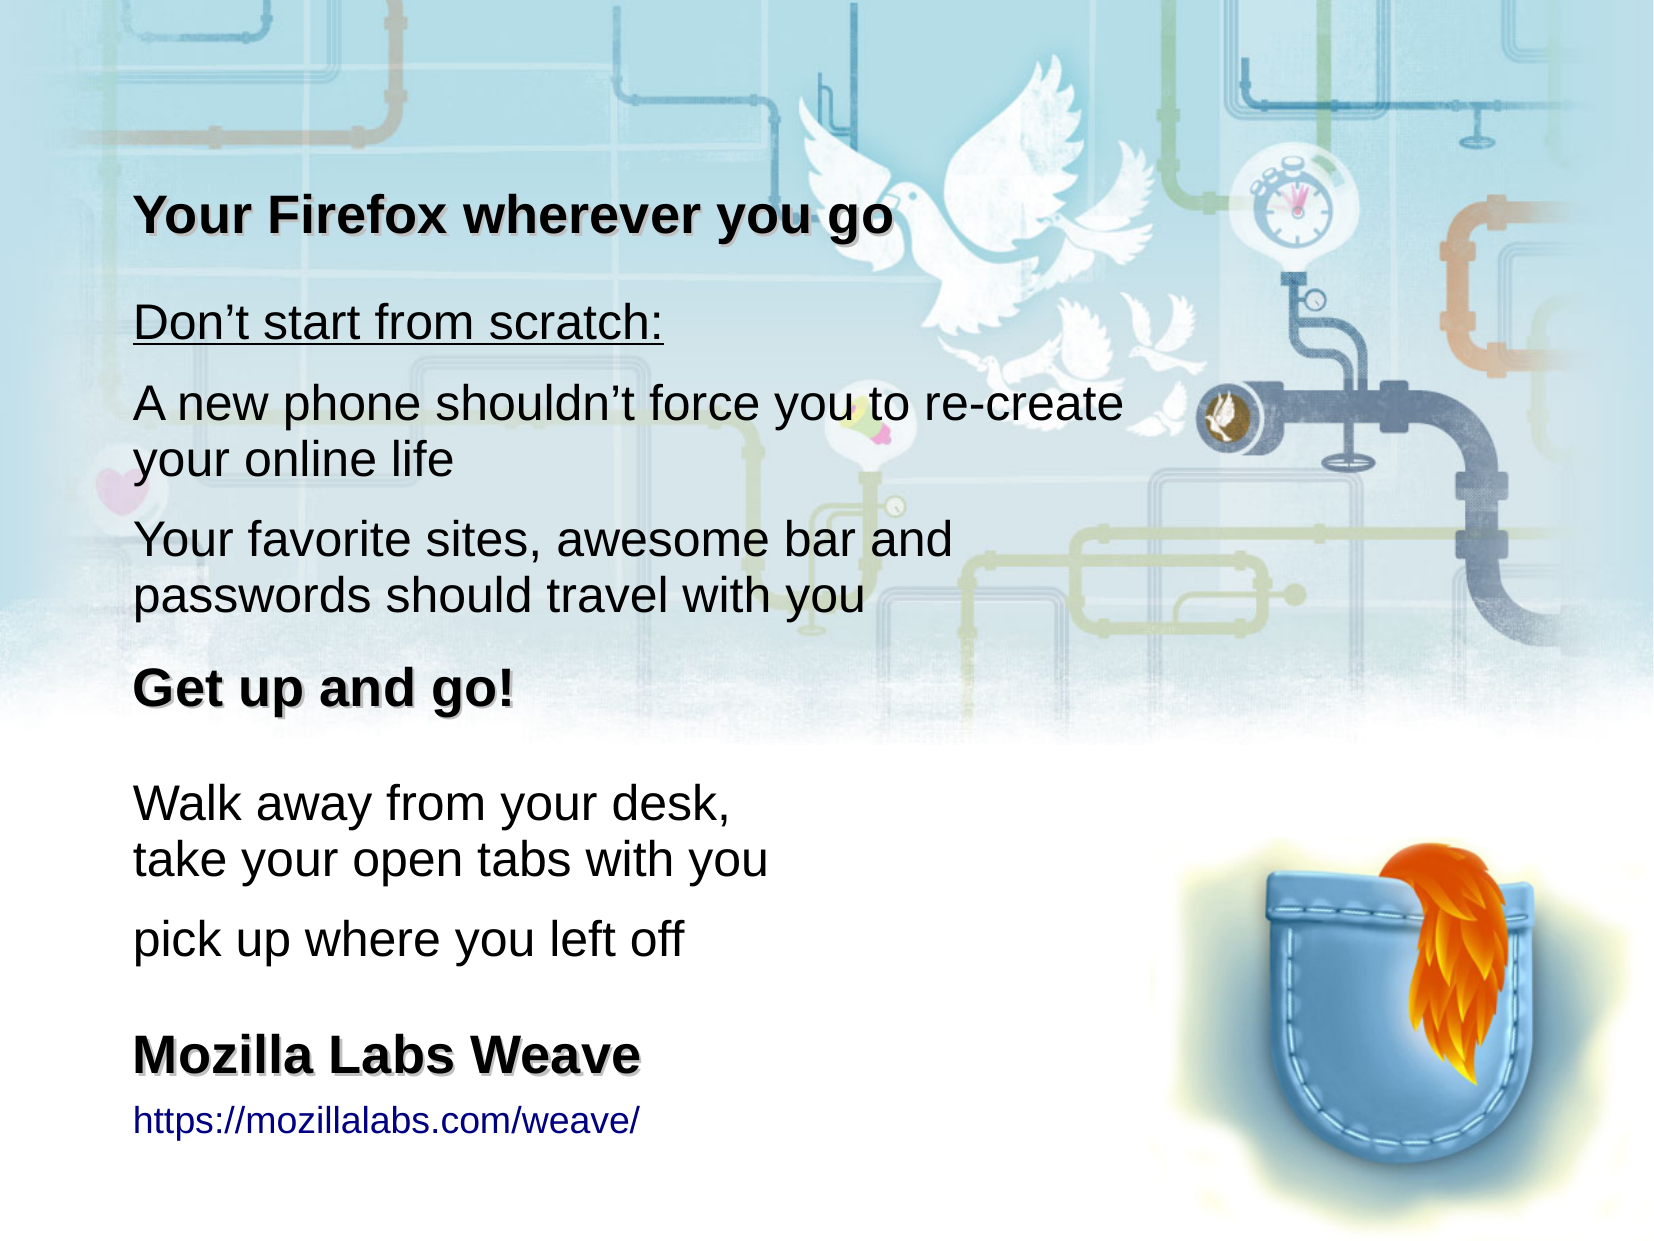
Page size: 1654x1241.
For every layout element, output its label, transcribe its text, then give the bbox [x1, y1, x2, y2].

text_box Don’t start from scratch: A new phone shouldn’t force you to re-create your online life Your favorite sites, awesome bar and passwords should travel with you [118, 206, 1182, 711]
text_box Your Firefox wherever you go [118, 177, 916, 326]
text_box Get up and go! [118, 649, 916, 725]
text_box https://mozillalabs.com/weave/ [118, 1092, 916, 1150]
text_box Mozilla Labs Weave [118, 1017, 916, 1092]
picture [0, 0, 1654, 745]
picture [1150, 837, 1654, 1241]
text_box Walk away from your desk, take your open tabs with you pick up where you left off [118, 767, 827, 1004]
